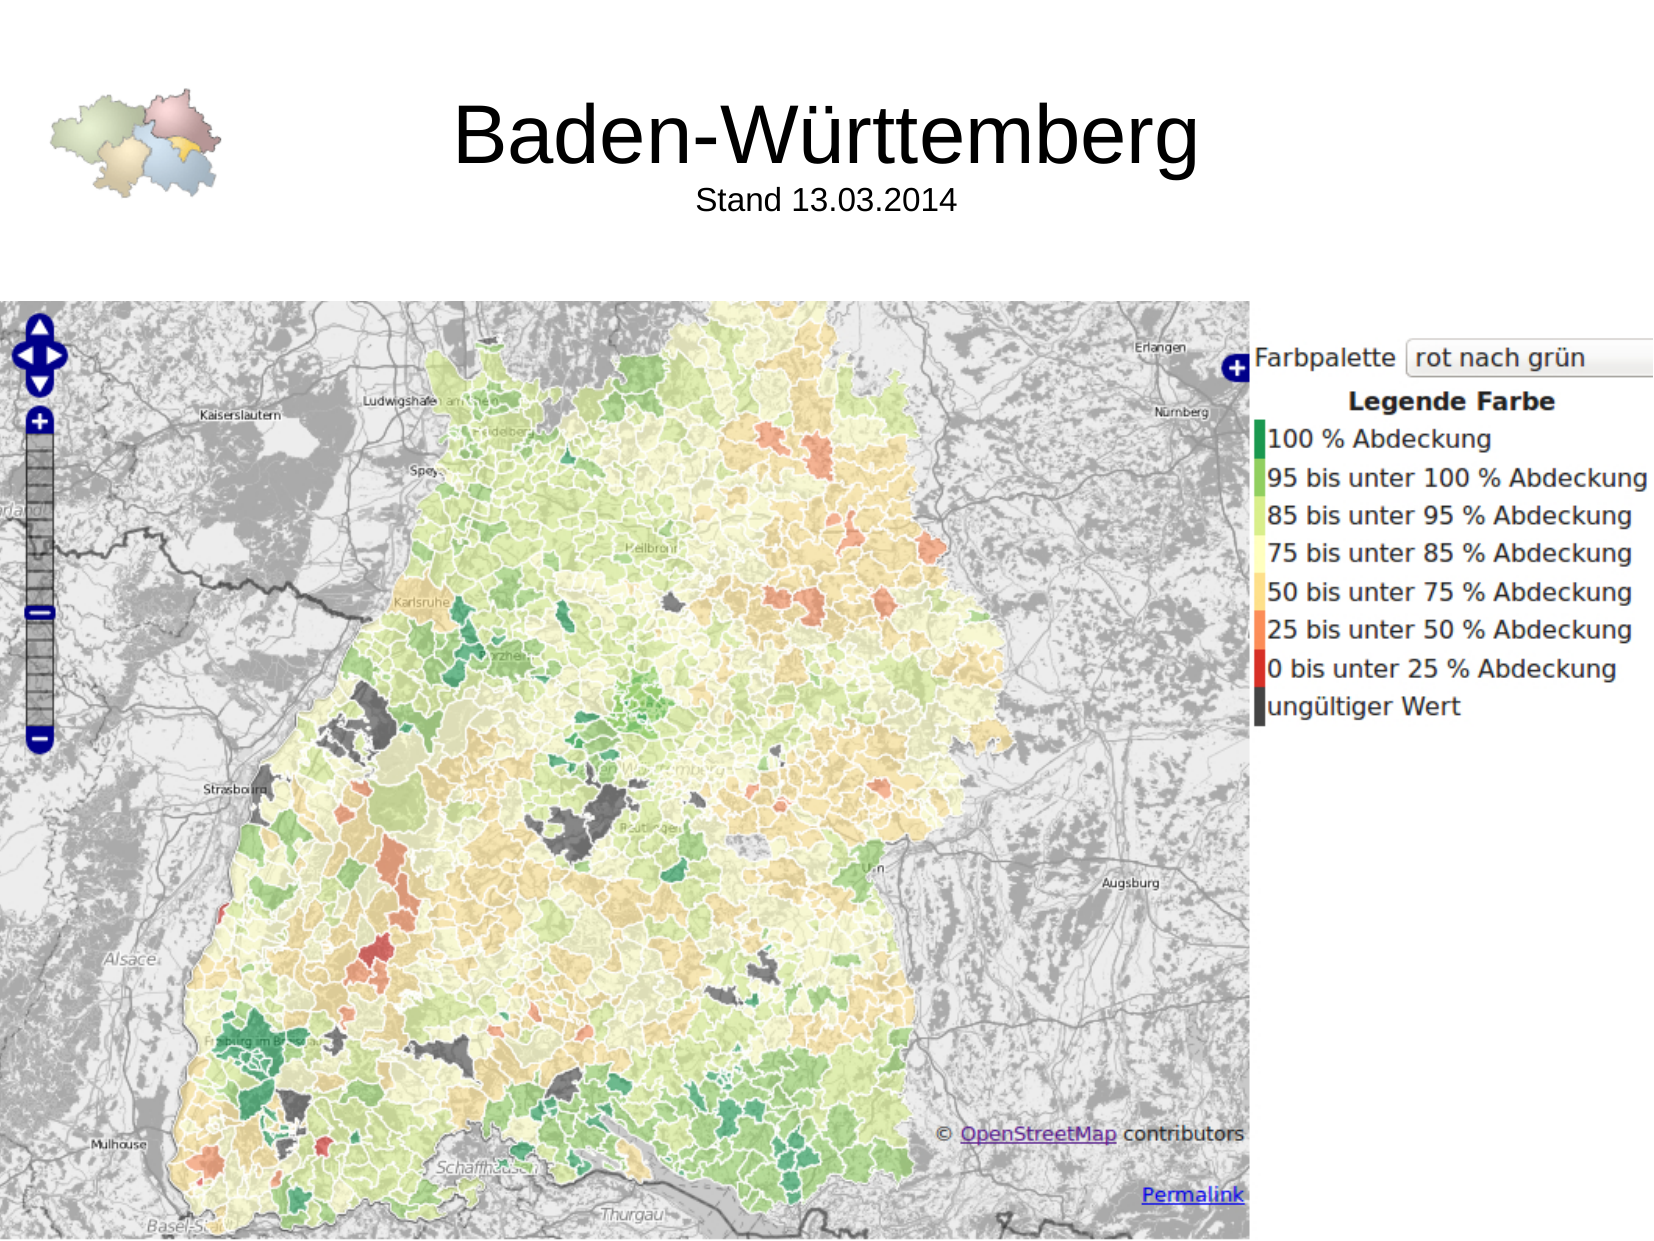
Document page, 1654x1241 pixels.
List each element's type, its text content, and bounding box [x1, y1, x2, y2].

picture [0, 301, 1653, 1241]
picture [11, 68, 250, 225]
title Baden-Württemberg Stand 13.03.2014 [82, 49, 1571, 257]
